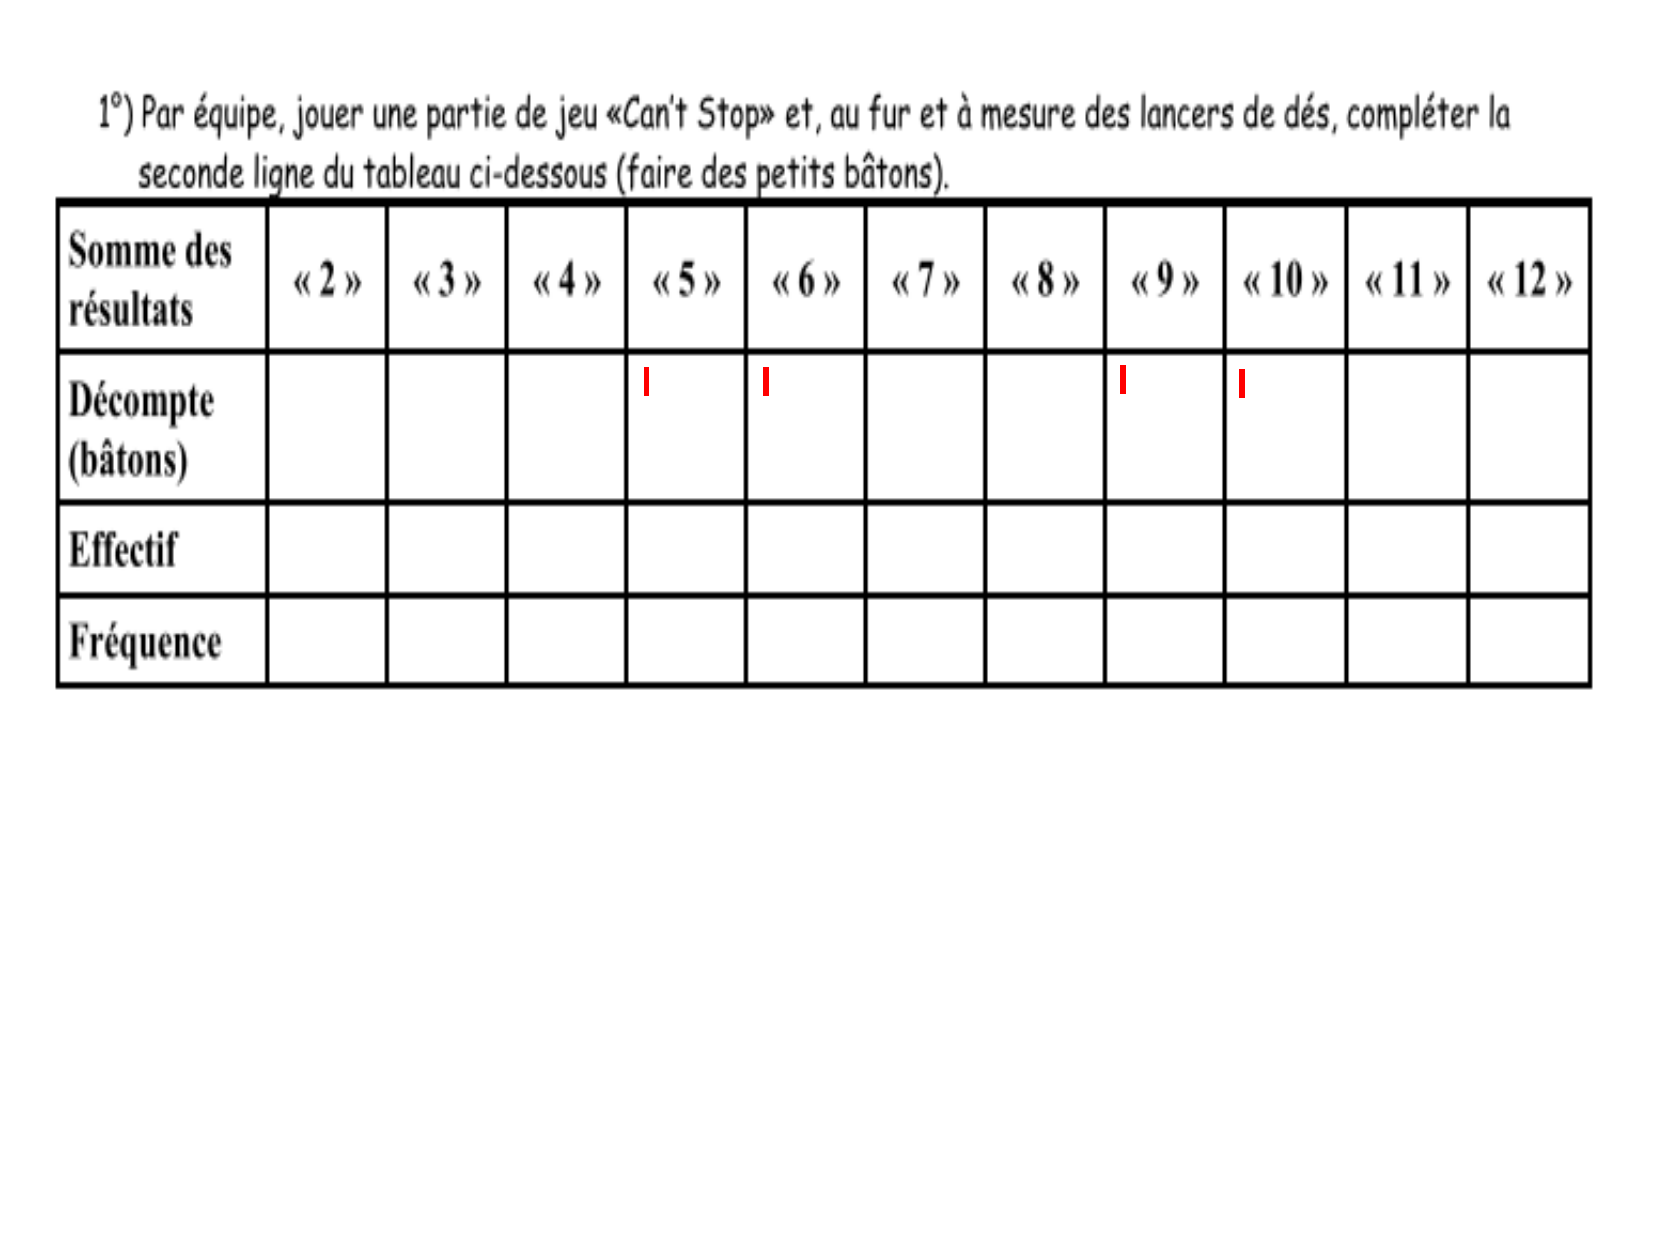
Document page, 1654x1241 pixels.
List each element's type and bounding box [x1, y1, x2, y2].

picture [37, 83, 1612, 709]
